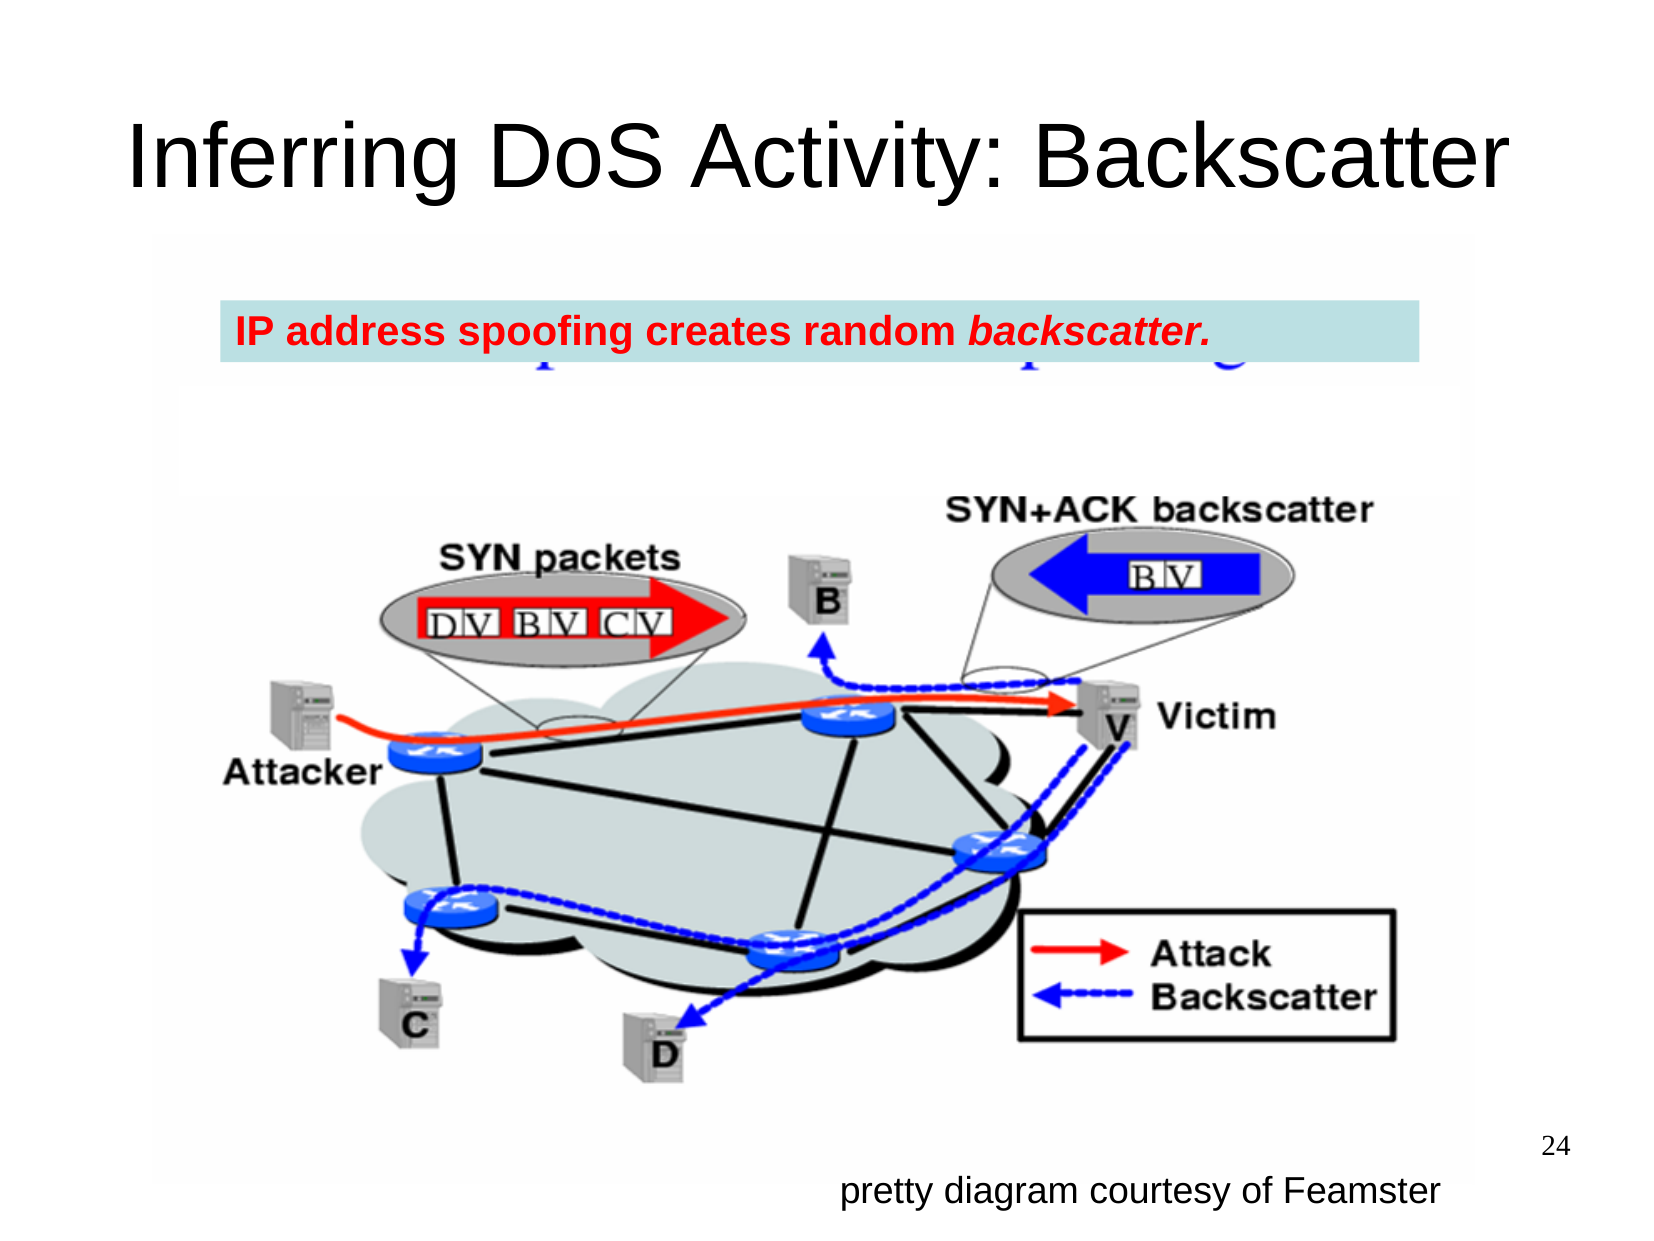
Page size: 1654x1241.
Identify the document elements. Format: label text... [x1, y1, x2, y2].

text_box pretty diagram courtesy of Feamster [825, 1162, 1576, 1224]
text_box [151, 234, 1475, 1186]
text_box IP address spoofing creates random backscatter. [220, 300, 1420, 363]
title Inferring DoS Activity: Backscatter [27, 52, 1613, 260]
